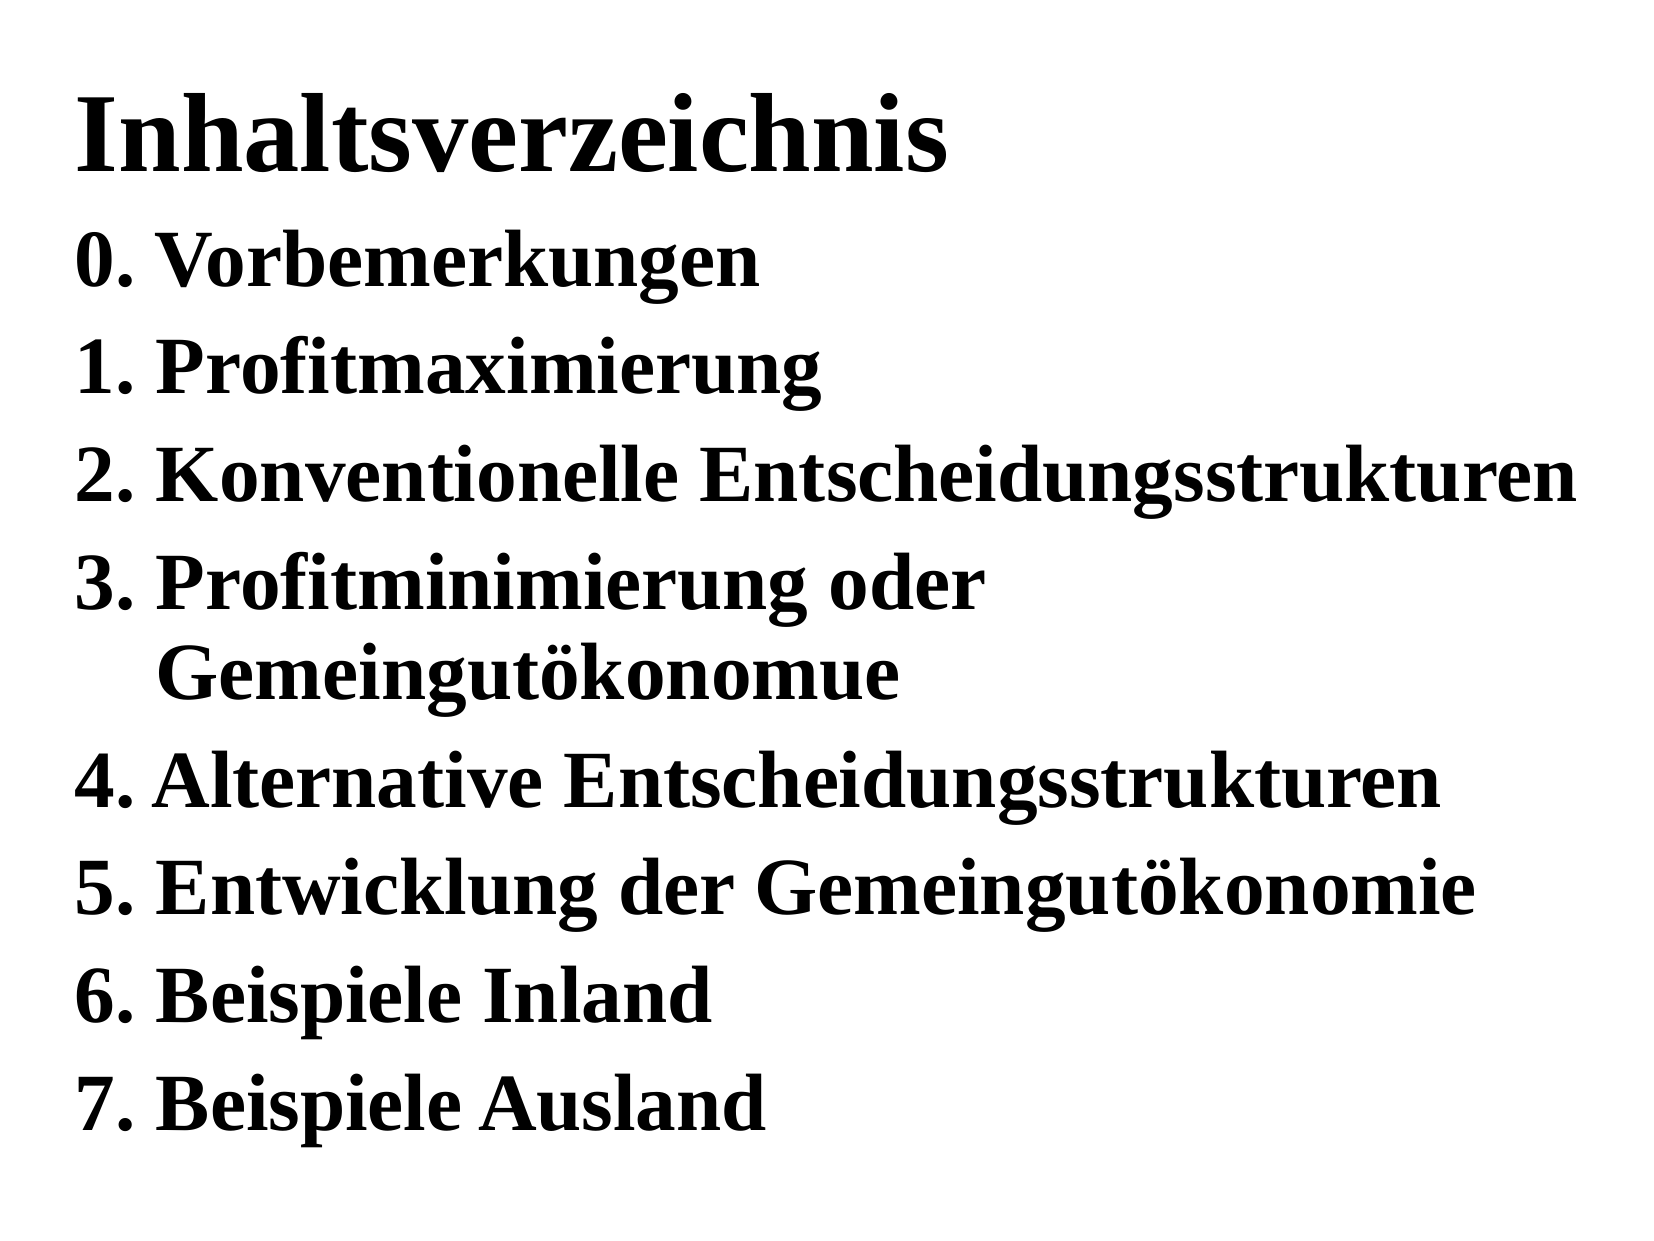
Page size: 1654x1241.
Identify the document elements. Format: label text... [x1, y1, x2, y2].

text_box Inhaltsverzeichnis 0. Vorbemerkungen 1. Profitmaximierung 2. Konventionelle Entscheidungsstrukturen 3. Profitminimierung oder Gemeingutökonomue 4. Alternative Entscheidungsstrukturen 5. Entwicklung der Gemeingutökonomie 6. Beispiele Inland 7. Beispiele Ausland [60, 64, 1598, 1178]
